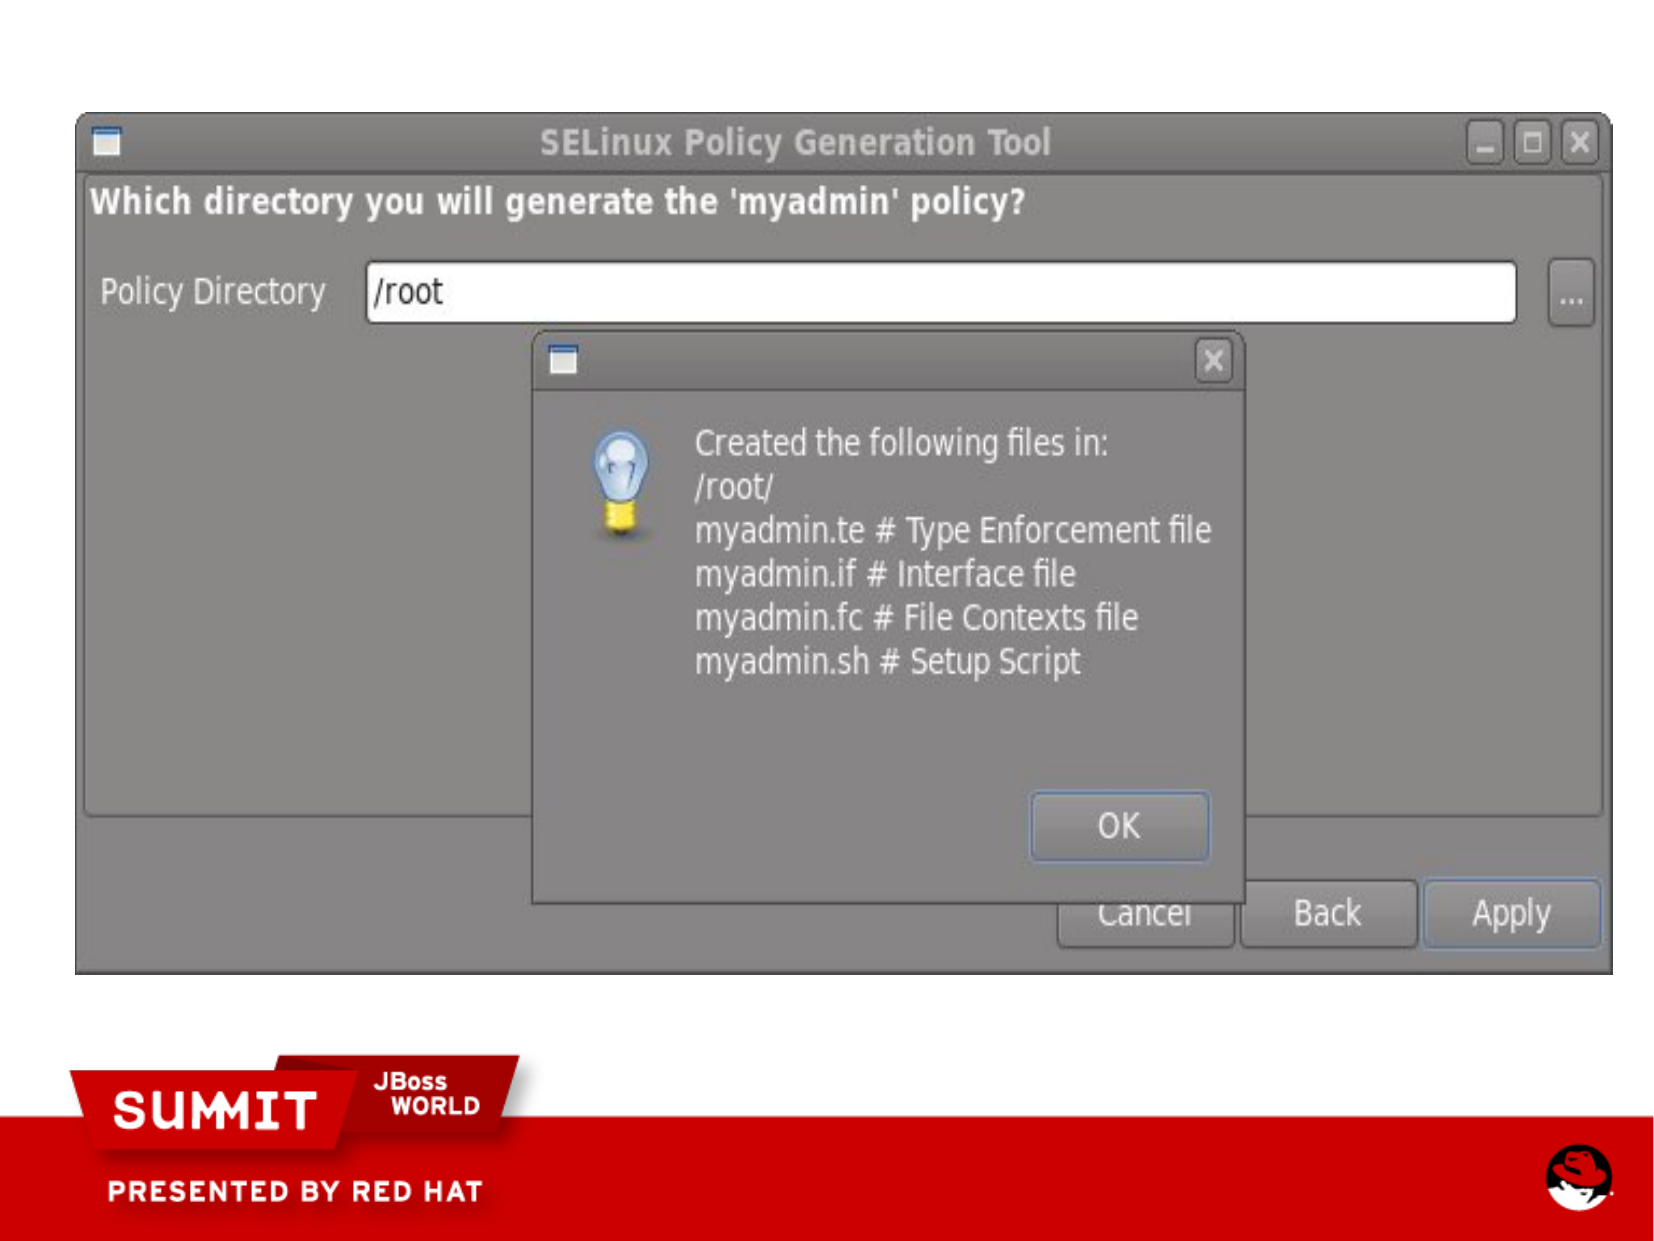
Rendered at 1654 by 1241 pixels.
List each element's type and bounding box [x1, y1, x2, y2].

picture [0, 1043, 1654, 1241]
picture [75, 112, 1613, 976]
